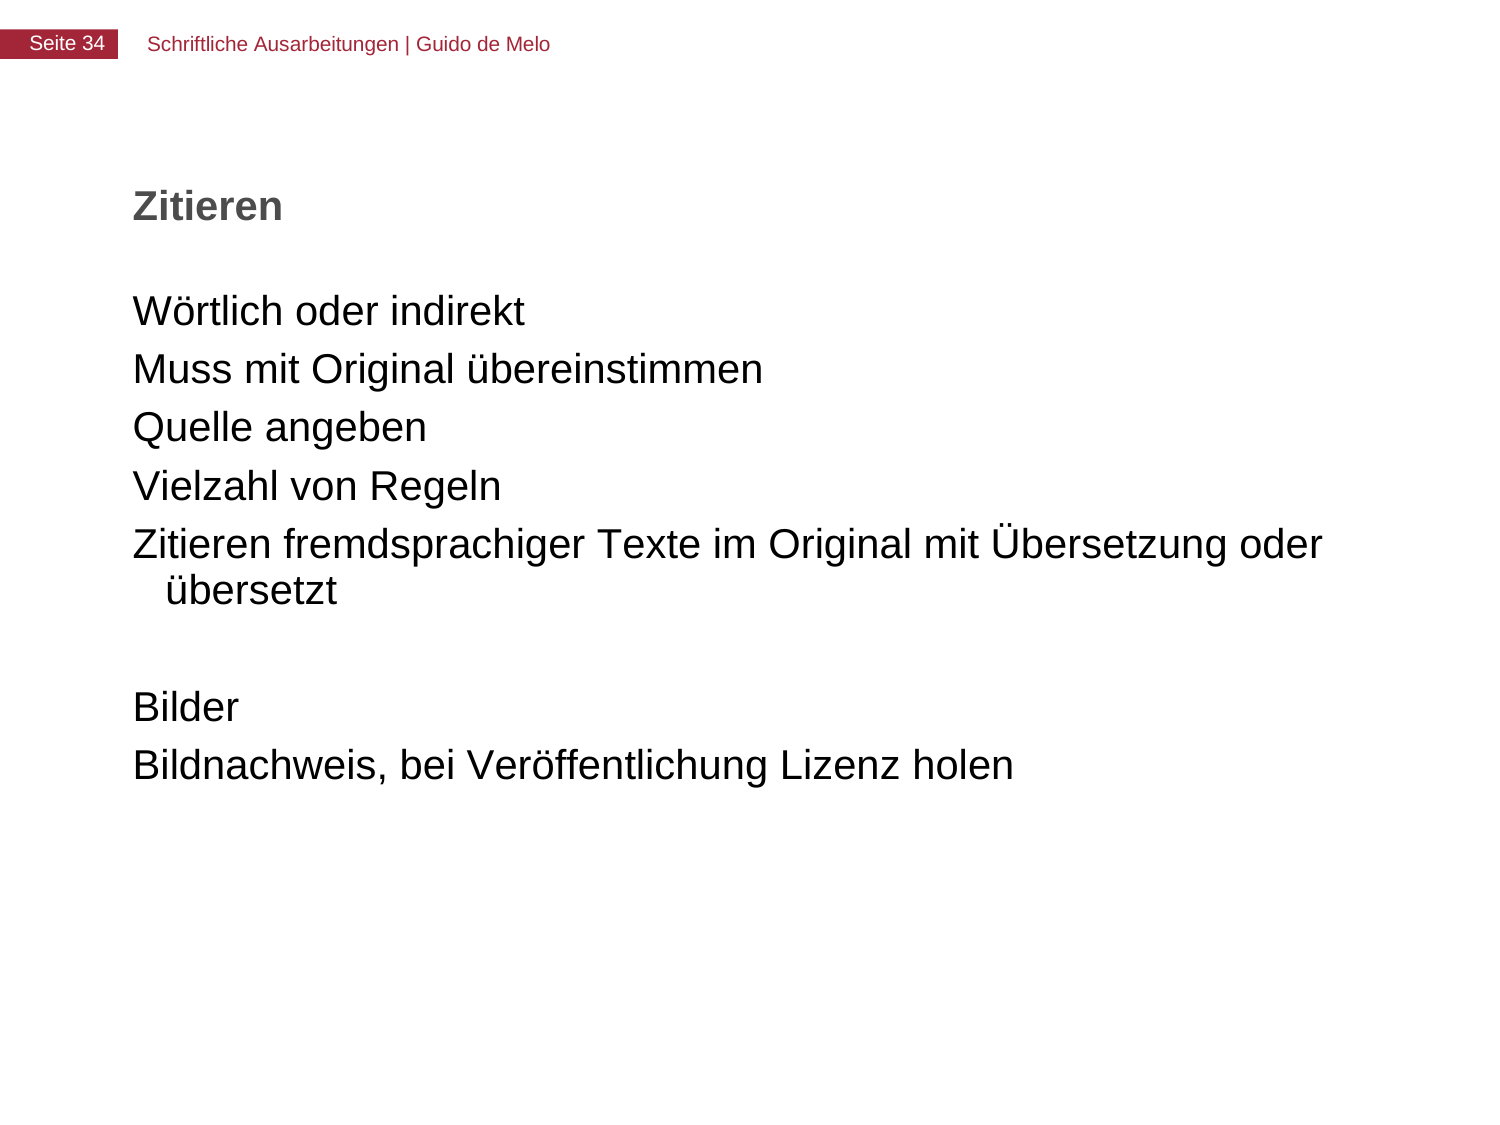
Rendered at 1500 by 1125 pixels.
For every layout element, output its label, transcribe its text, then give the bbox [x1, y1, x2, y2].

title Zitieren [132, 149, 1413, 258]
list Wörtlich oder indirekt Muss mit Original übereinstimmen Quelle angeben Vielzahl von Regeln Zitieren fremdsprachiger Texte im Original mit Übersetzung oder übersetzt Bilder Bildnachweis, bei Veröffentlichung Lizenz holen [132, 287, 1371, 888]
